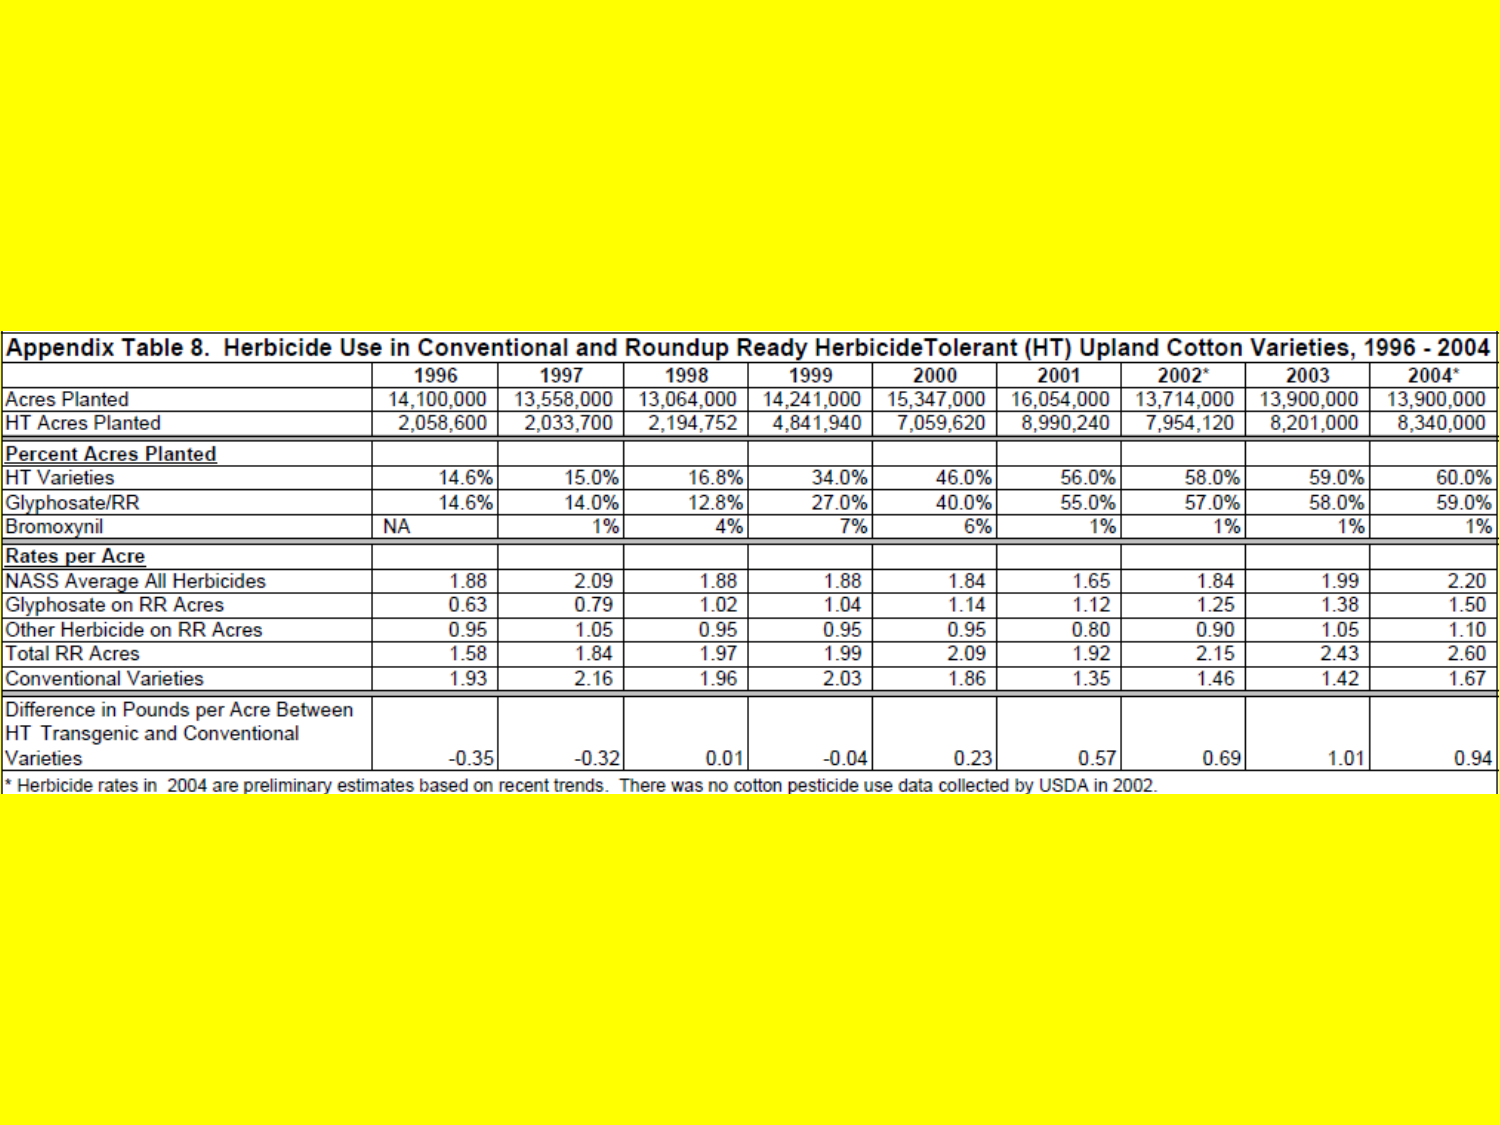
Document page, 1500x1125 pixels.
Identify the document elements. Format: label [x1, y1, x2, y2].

picture [0, 331, 1500, 794]
